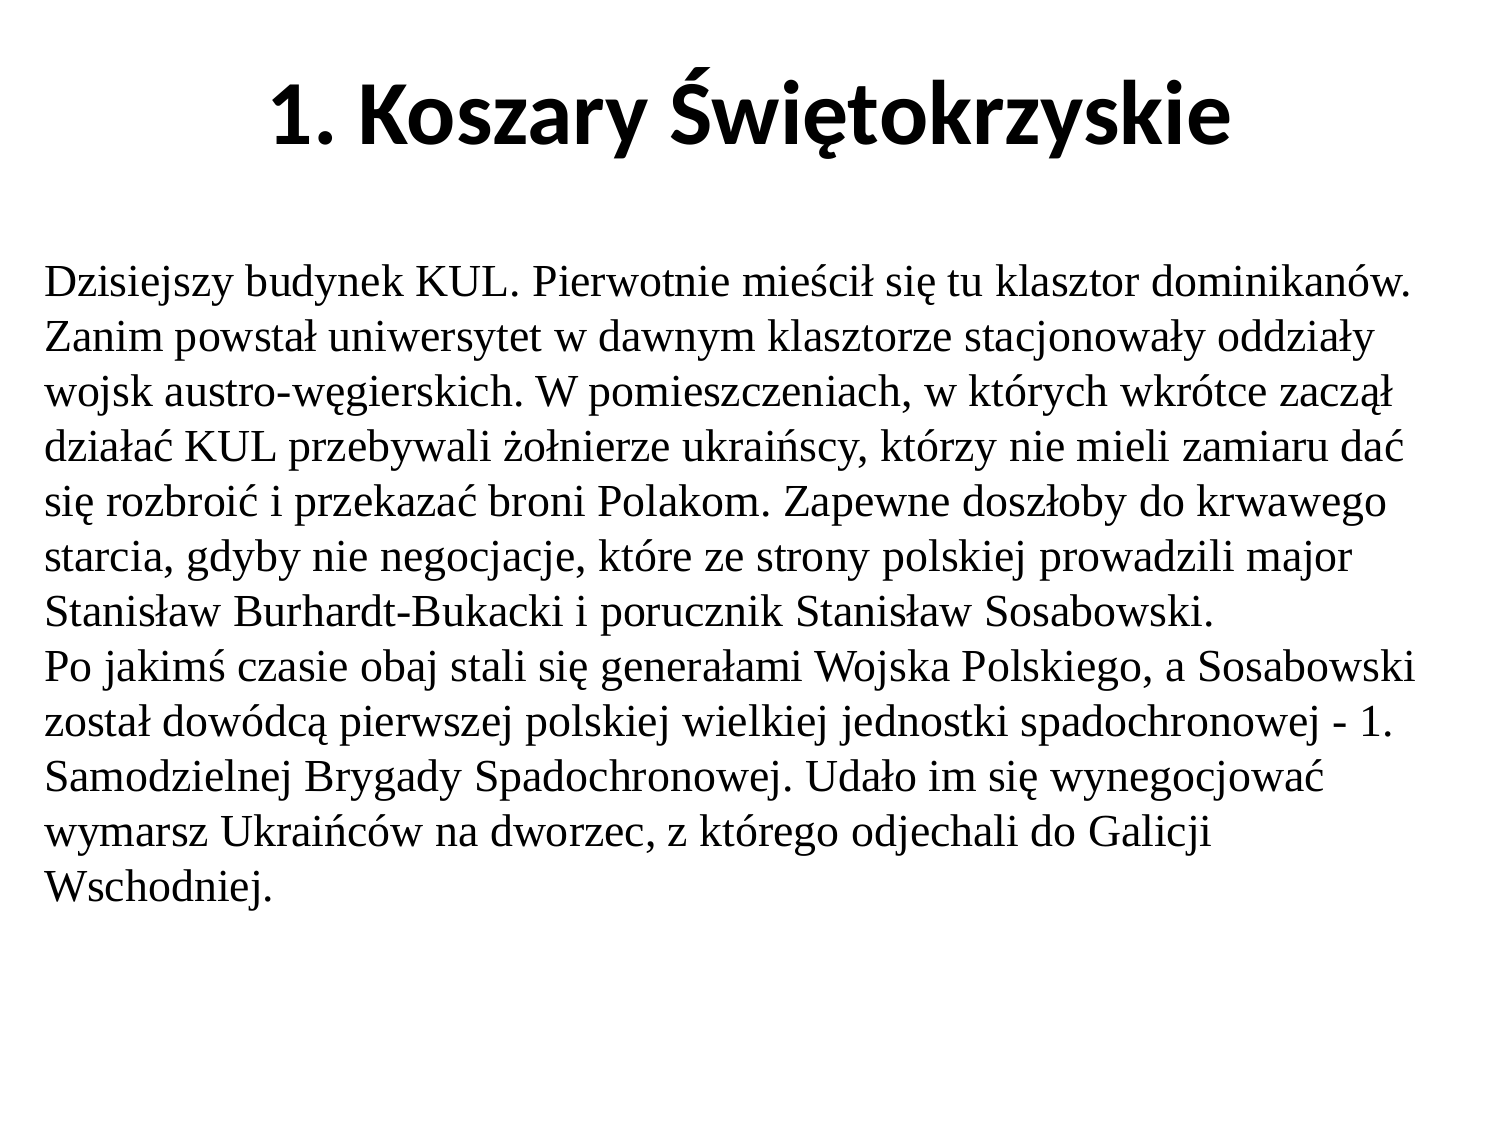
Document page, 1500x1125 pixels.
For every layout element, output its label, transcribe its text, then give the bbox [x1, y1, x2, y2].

text_box Dzisiejszy budynek KUL. Pierwotnie mieścił się tu klasztor dominikanów. Zanim powstał uniwersytet w dawnym klasztorze stacjonowały oddziały wojsk austro-węgierskich. W pomieszczeniach, w których wkrótce zaczął działać KUL przebywali żołnierze ukraińscy, którzy nie mieli zamiaru dać się rozbroić i przekazać broni Polakom. Zapewne doszłoby do krwawego starcia, gdyby nie negocjacje, które ze strony polskiej prowadzili major Stanisław Burhardt-Bukacki i porucznik Stanisław Sosabowski. Po jakimś czasie obaj stali się generałami Wojska Polskiego, a Sosabowski został dowódcą pierwszej polskiej wielkiej jednostki spadochronowej - 1. Samodzielnej Brygady Spadochronowej. Udało im się wynegocjować wymarsz Ukraińców na dworzec, z którego odjechali do Galicji Wschodniej. [29, 243, 1447, 919]
title 1. Koszary Świętokrzyskie [75, 45, 1425, 233]
